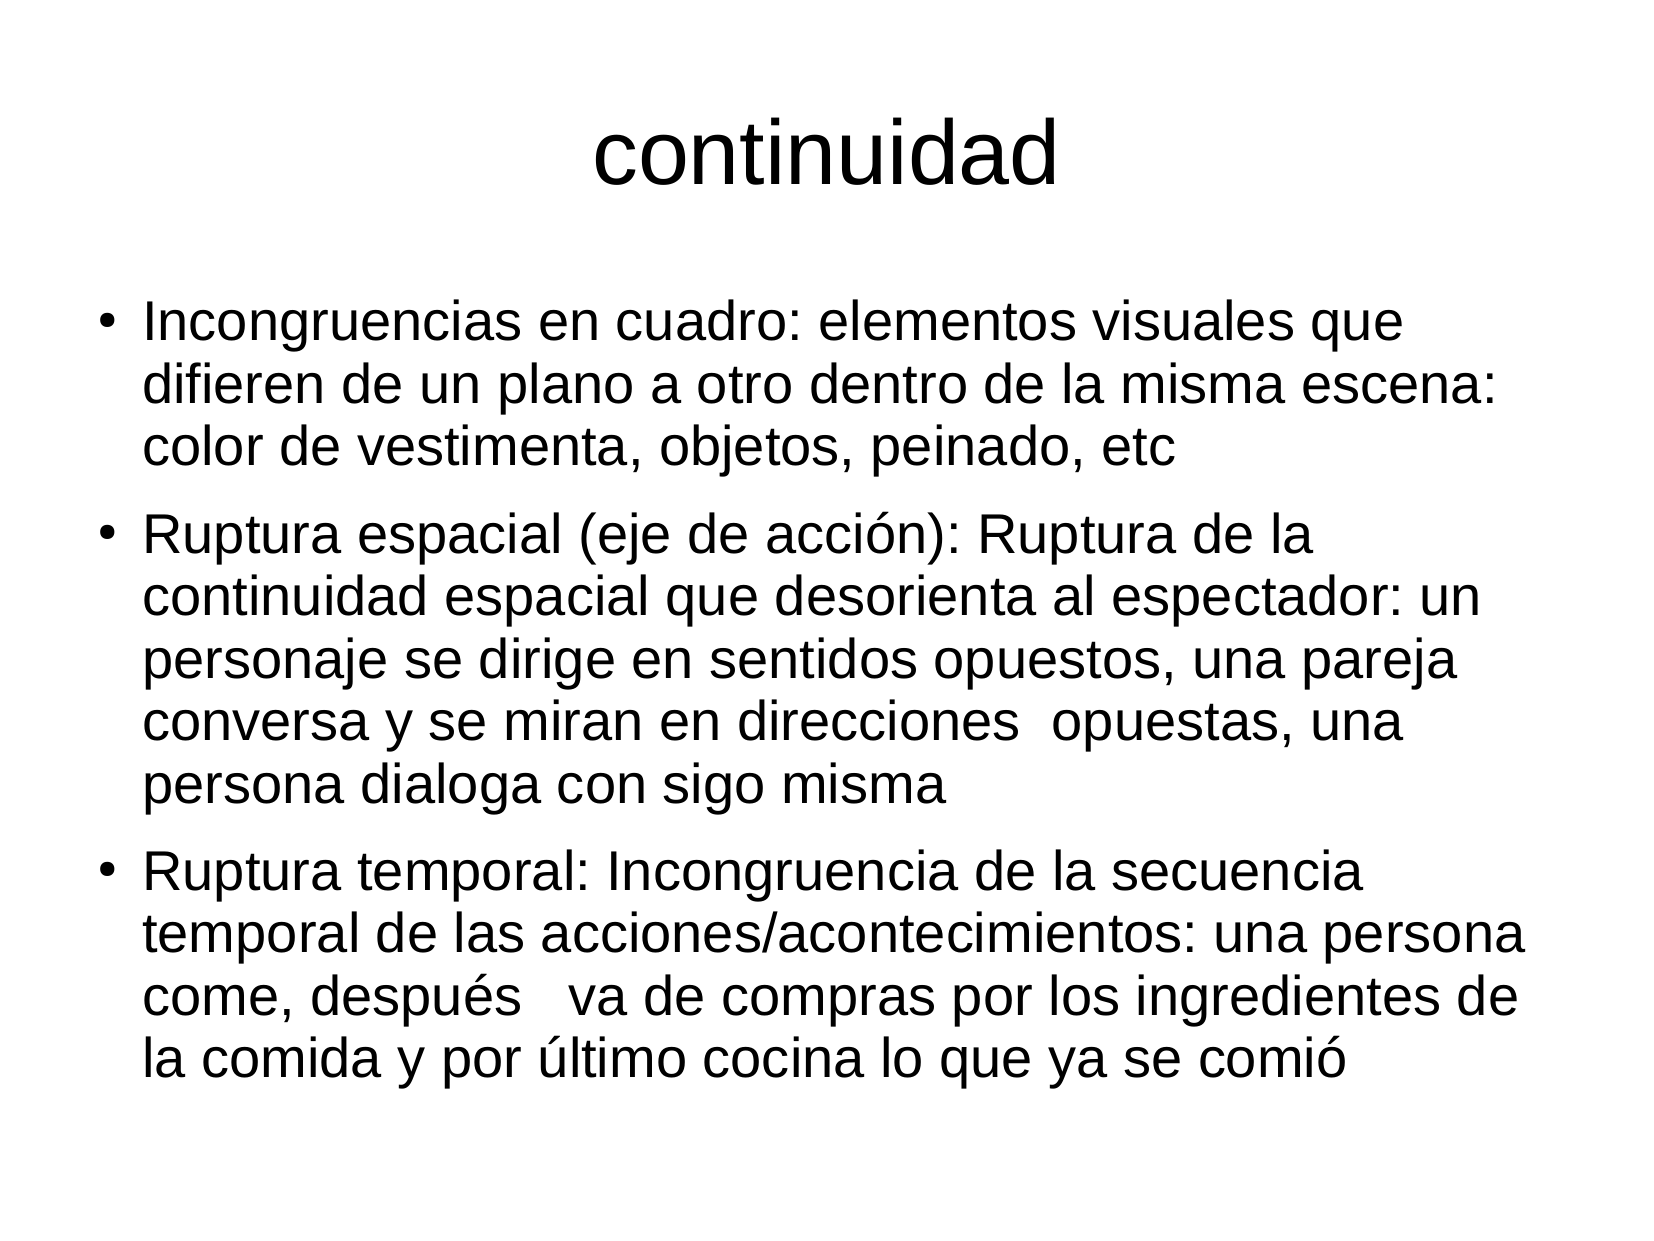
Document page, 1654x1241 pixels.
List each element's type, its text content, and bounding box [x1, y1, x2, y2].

list Incongruencias en cuadro: elementos visuales que difieren de un plano a otro dentro de la misma escena: color de vestimenta, objetos, peinado, etc Ruptura espacial (eje de acción): Ruptura de la continuidad espacial que desorienta al espectador: un personaje se dirige en sentidos opuestos, una pareja conversa y se miran en direcciones opuestas, una persona dialoga con sigo misma Ruptura temporal: Incongruencia de la secuencia temporal de las acciones/acontecimientos: una persona come, después va de compras por los ingredientes de la comida y por último cocina lo que ya se comió [82, 290, 1538, 1158]
title continuidad [82, 49, 1571, 257]
